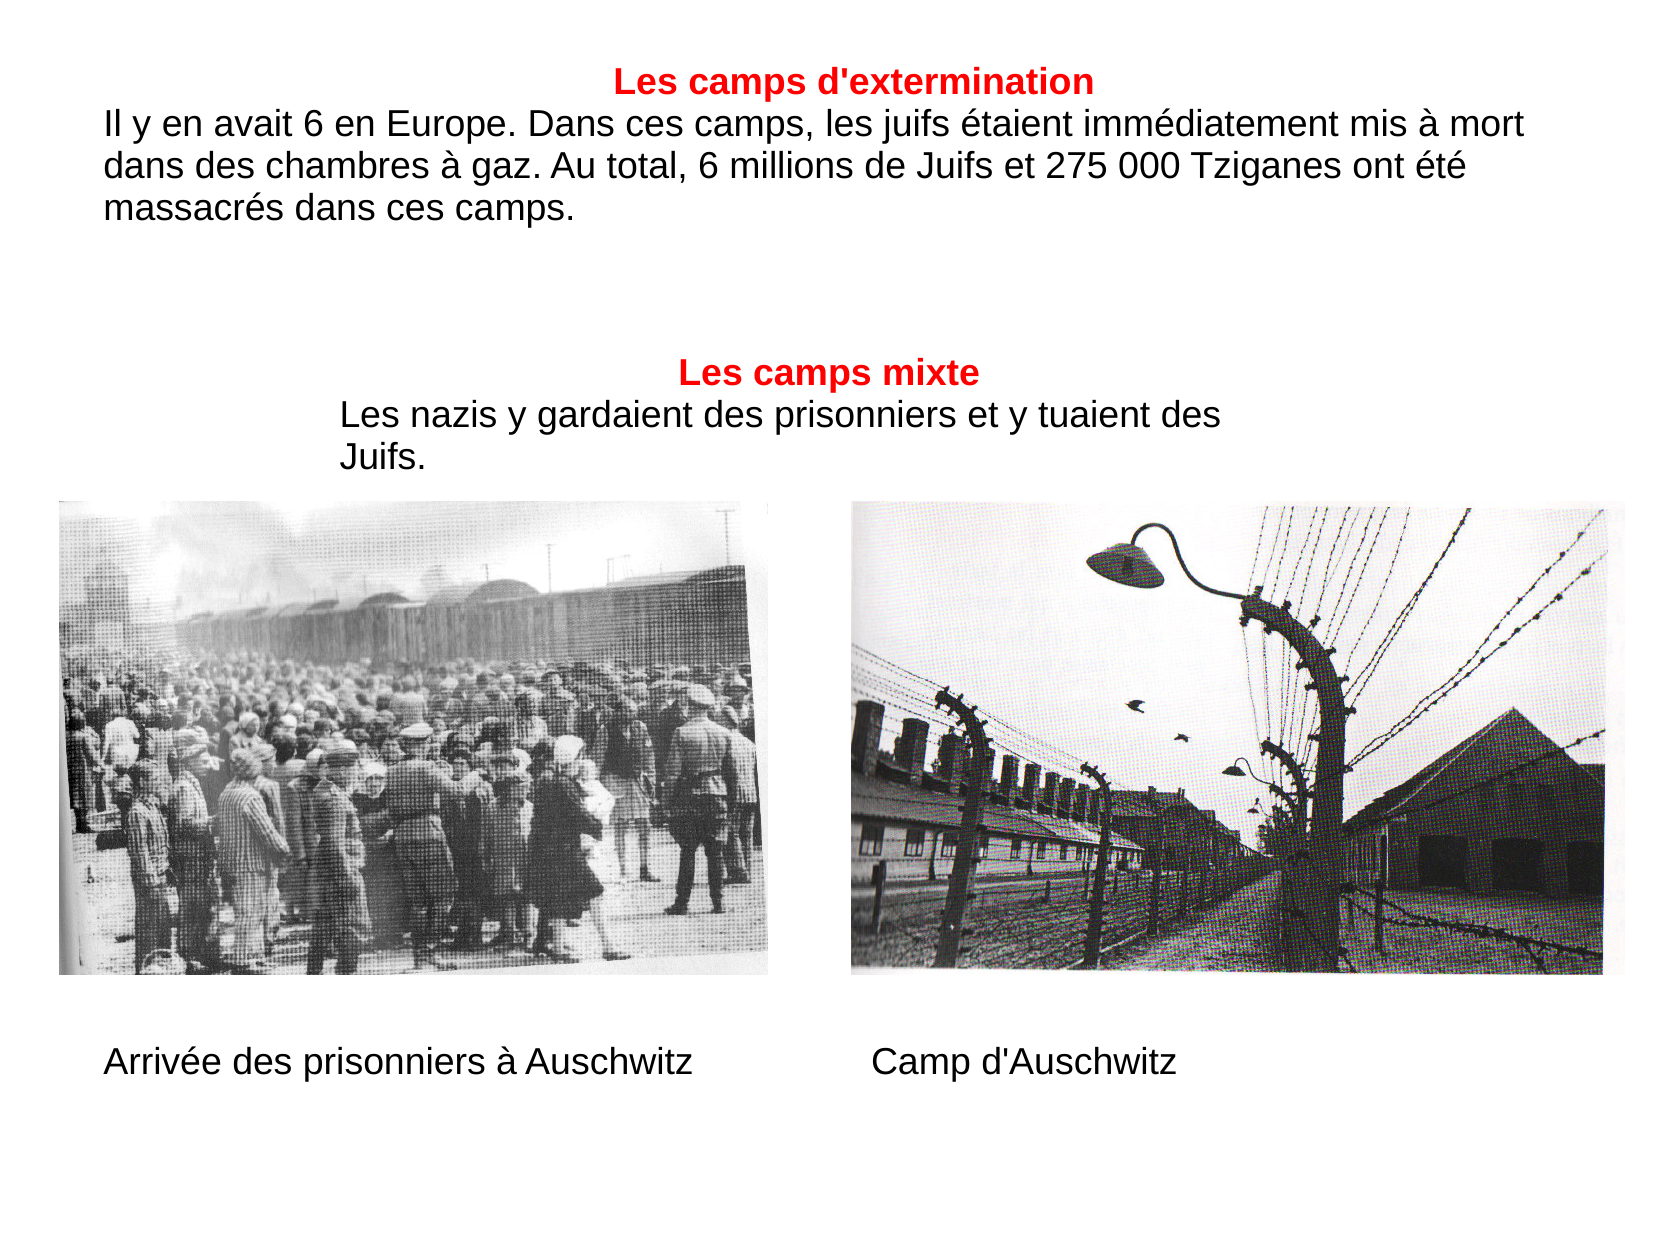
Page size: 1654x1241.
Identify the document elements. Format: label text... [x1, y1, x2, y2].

picture [59, 501, 768, 975]
text_box Camp d'Auschwitz [856, 1033, 1595, 1091]
text_box Les camps mixte Les nazis y gardaient des prisonniers et y tuaient des Juifs. [324, 343, 1334, 445]
picture [851, 501, 1625, 975]
text_box Les camps d'extermination Il y en avait 6 en Europe. Dans ces camps, les juifs étaient immédiatement mis à mort dans des chambres à gaz. Au total, 6 millions de Juifs et 275 000 Tziganes ont été massacrés dans ces camps. [88, 53, 1620, 238]
text_box Arrivée des prisonniers à Auschwitz [88, 1033, 827, 1091]
